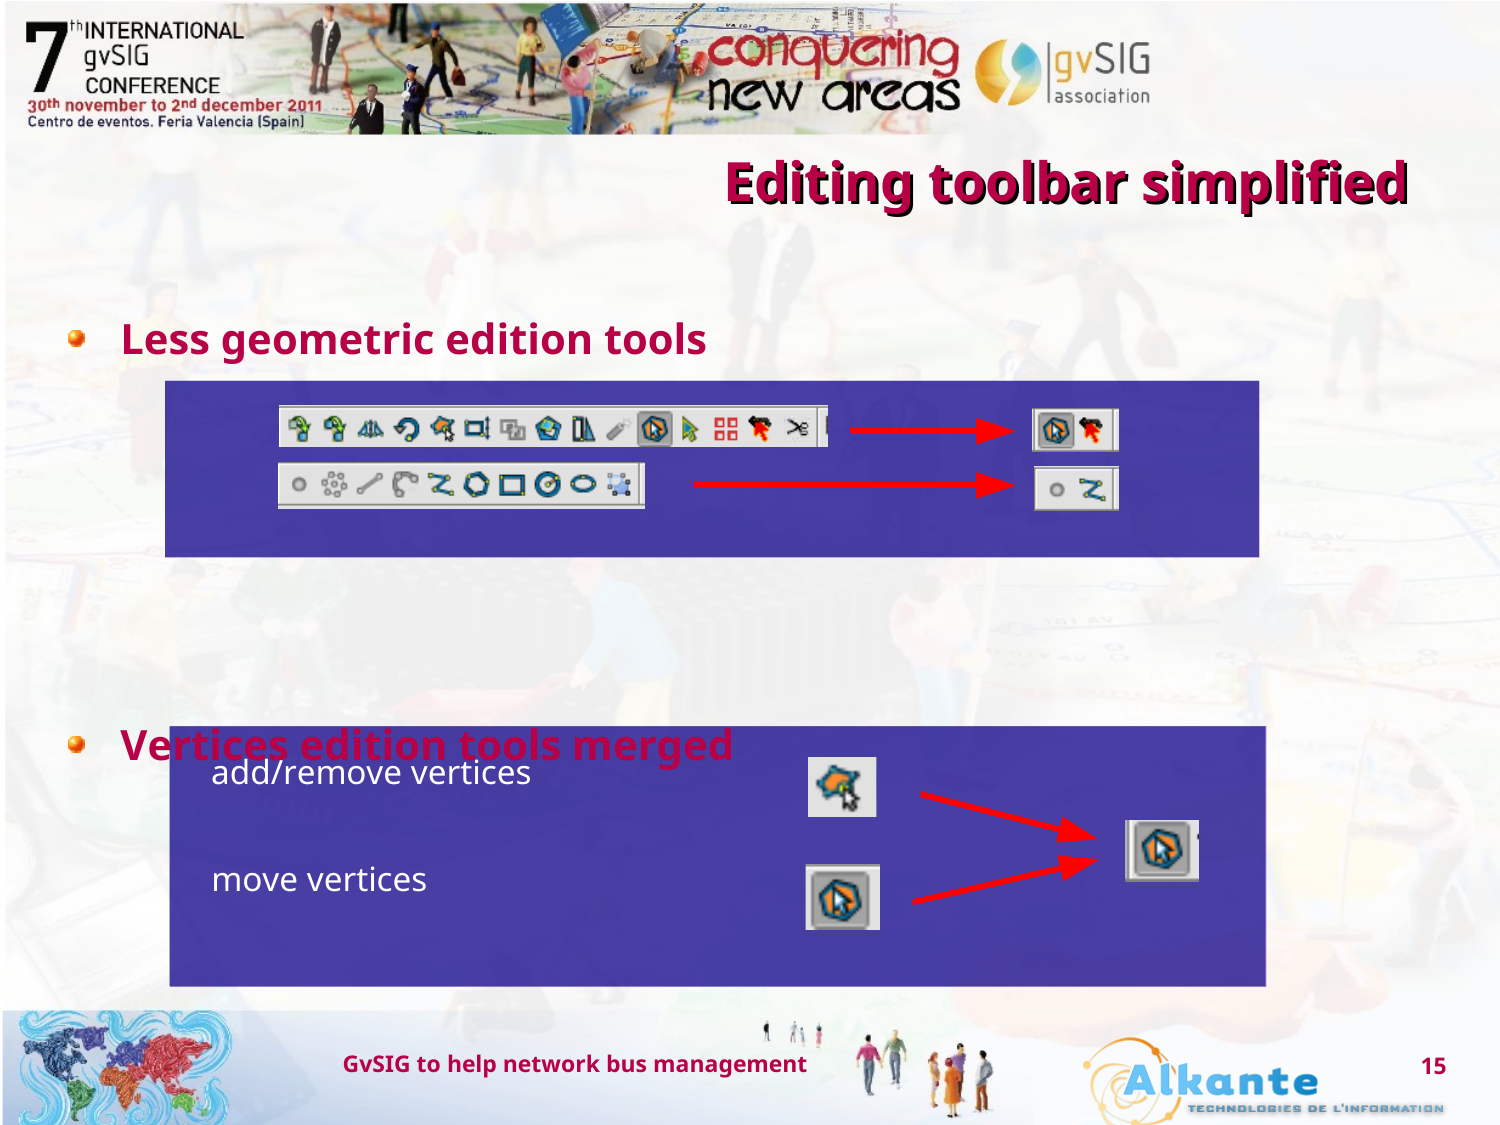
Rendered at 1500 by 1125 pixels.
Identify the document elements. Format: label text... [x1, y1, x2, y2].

picture [2, 1, 1500, 1125]
title Editing toolbar simplified [81, 127, 1410, 223]
list Less geometric edition tools Vertices edition tools merged [68, 301, 1447, 1044]
text_box add/remove vertices [196, 761, 793, 816]
text_box move vertices [196, 867, 793, 923]
